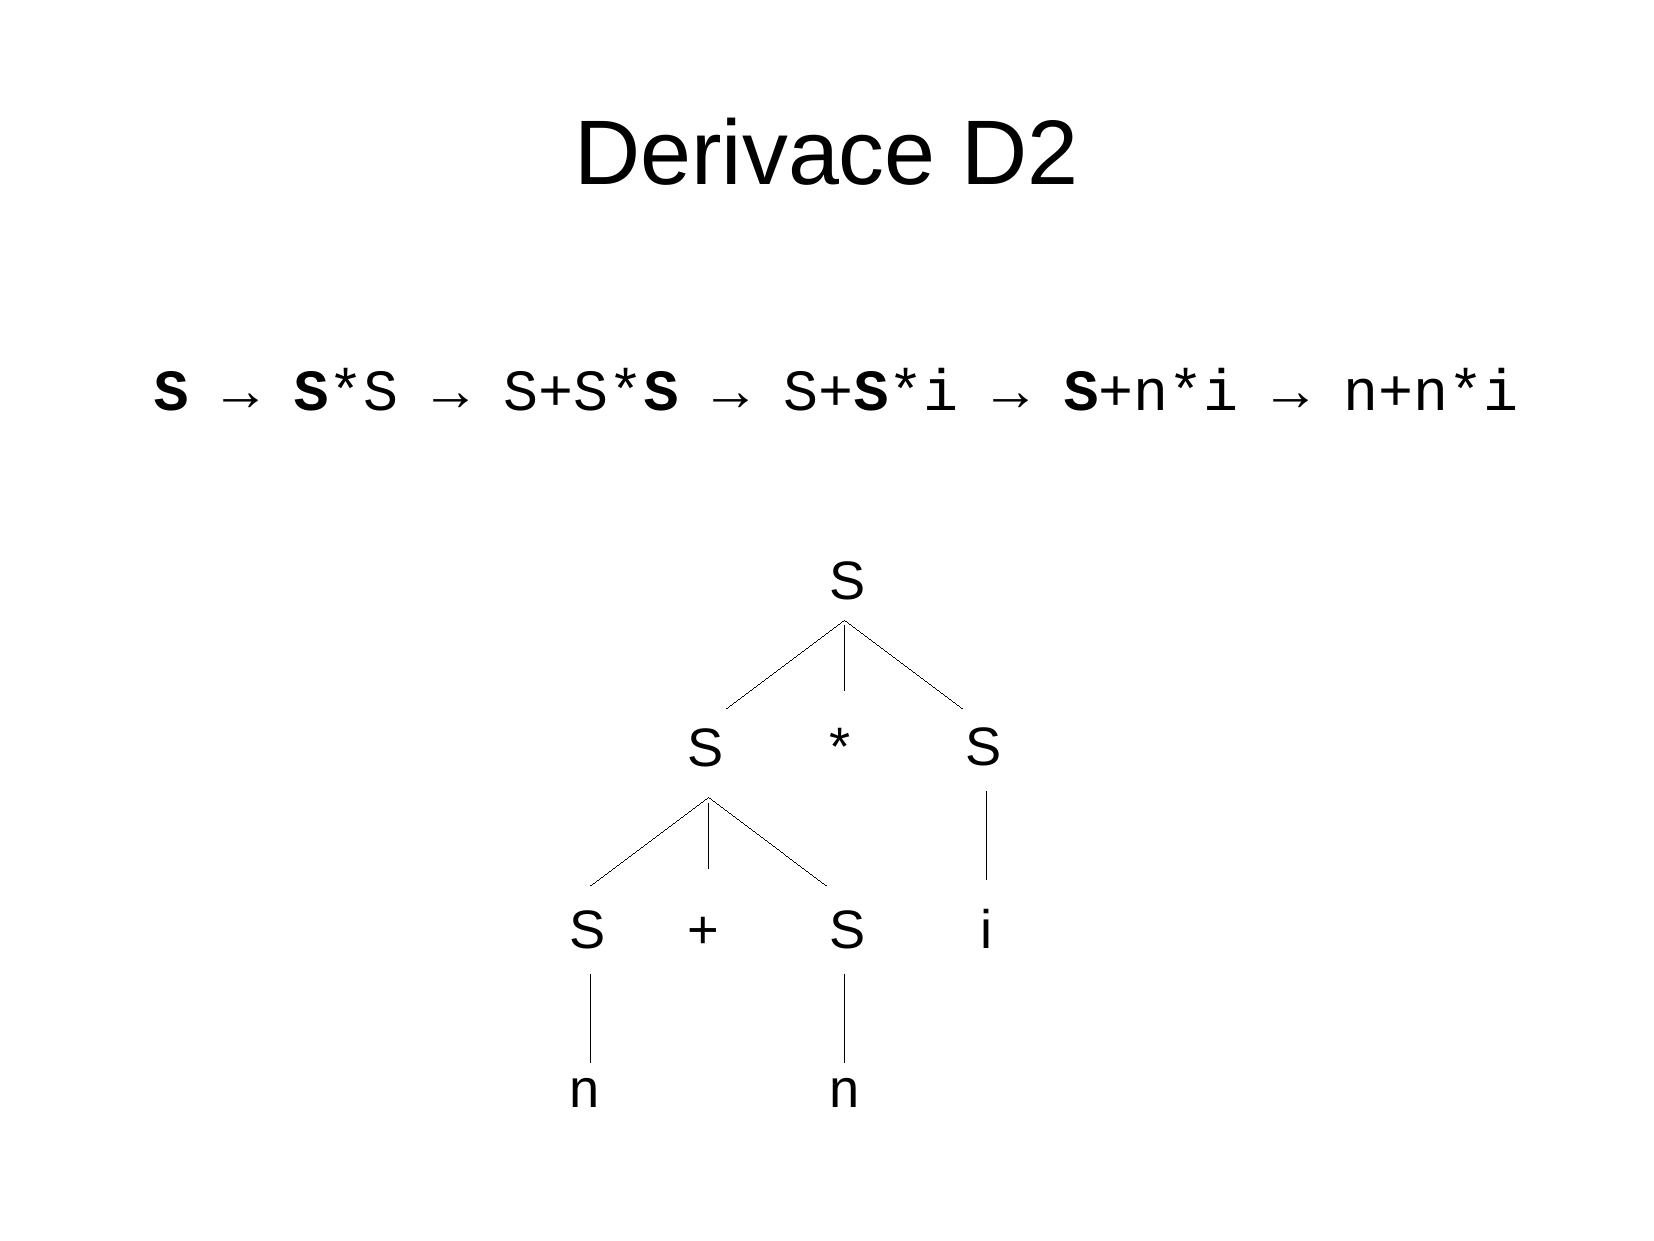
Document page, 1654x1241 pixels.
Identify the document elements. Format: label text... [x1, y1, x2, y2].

text_box S [814, 891, 875, 968]
text_box S → S*S → S+S*S → S+S*i → S+n*i → n+n*i [118, 354, 1536, 443]
text_box S [673, 710, 733, 786]
text_box S [950, 708, 1010, 785]
text_box * [814, 708, 875, 785]
text_box n [555, 1051, 615, 1127]
text_box S [555, 891, 609, 968]
text_box + [673, 891, 733, 968]
text_box S [814, 543, 875, 619]
text_box n [814, 1051, 875, 1127]
text_box i [956, 891, 1016, 968]
title Derivace D2 [82, 56, 1571, 250]
